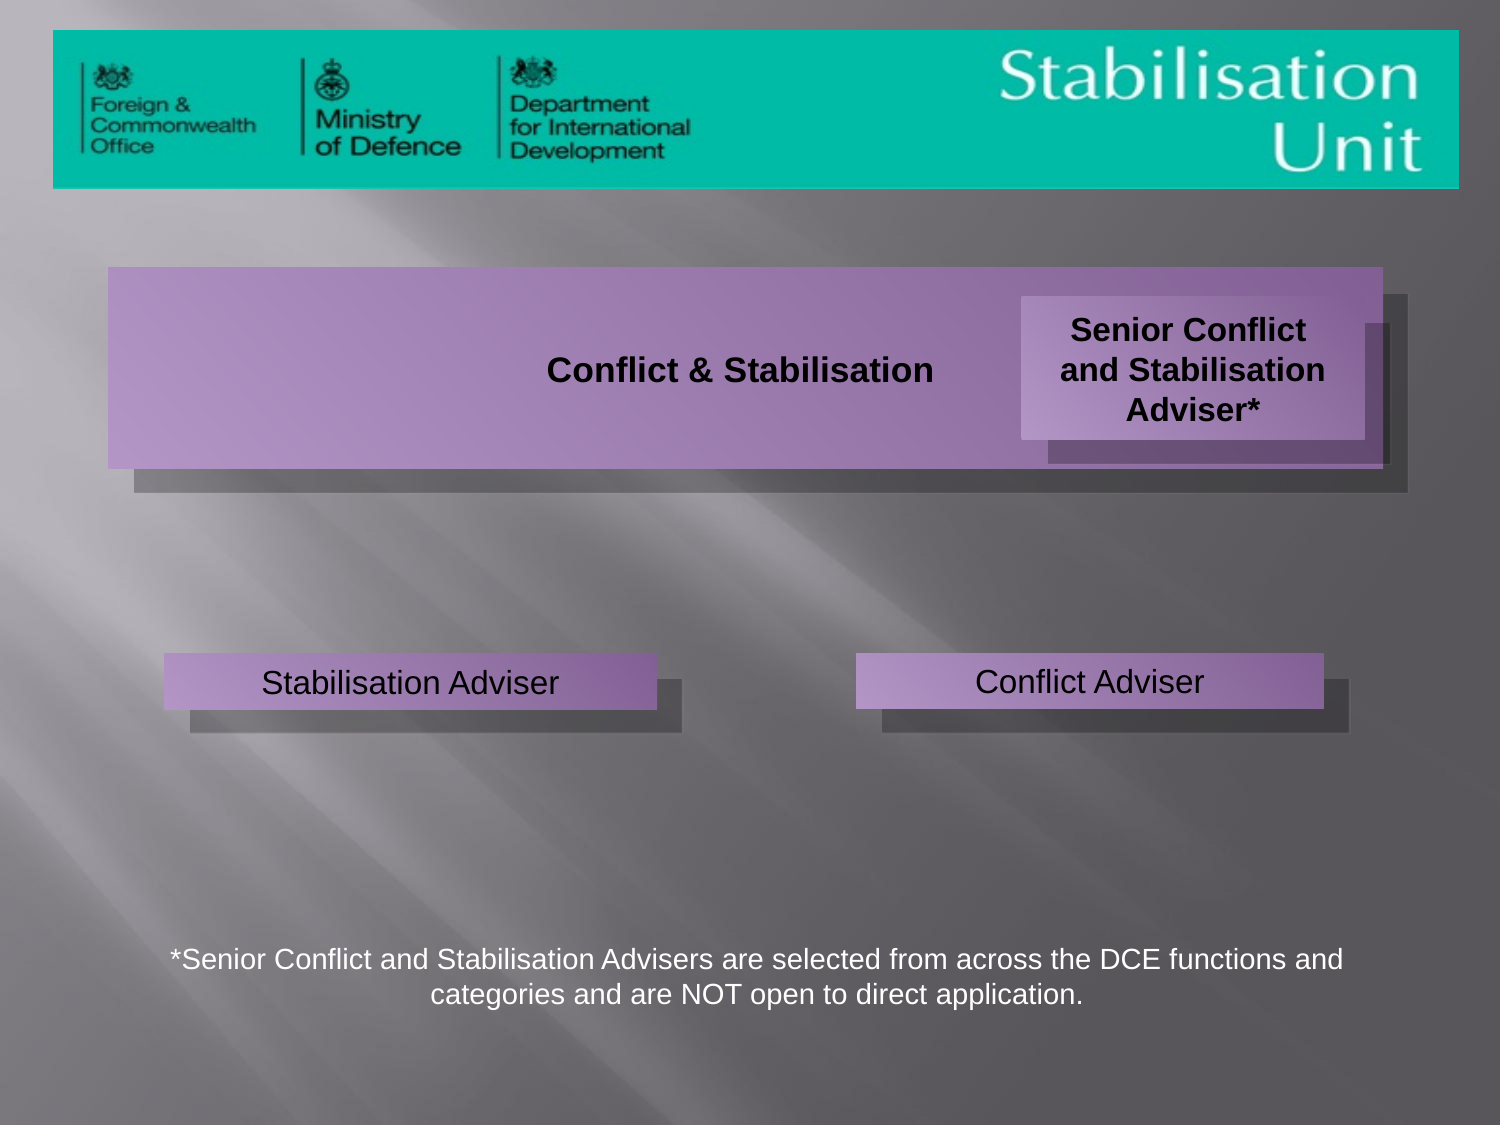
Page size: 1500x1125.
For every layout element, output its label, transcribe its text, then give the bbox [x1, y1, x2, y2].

text_box Senior Conflict and Stabilisation Adviser* [1022, 297, 1365, 439]
text_box *Senior Conflict and Stabilisation Advisers are selected from across the DCE functions and categories and are NOT open to direct application. [133, 933, 1383, 1018]
text_box Conflict Adviser [856, 653, 1324, 709]
picture [53, 31, 1459, 189]
text_box Conflict & Stabilisation [108, 268, 1383, 468]
text_box Stabilisation Adviser [164, 653, 658, 710]
